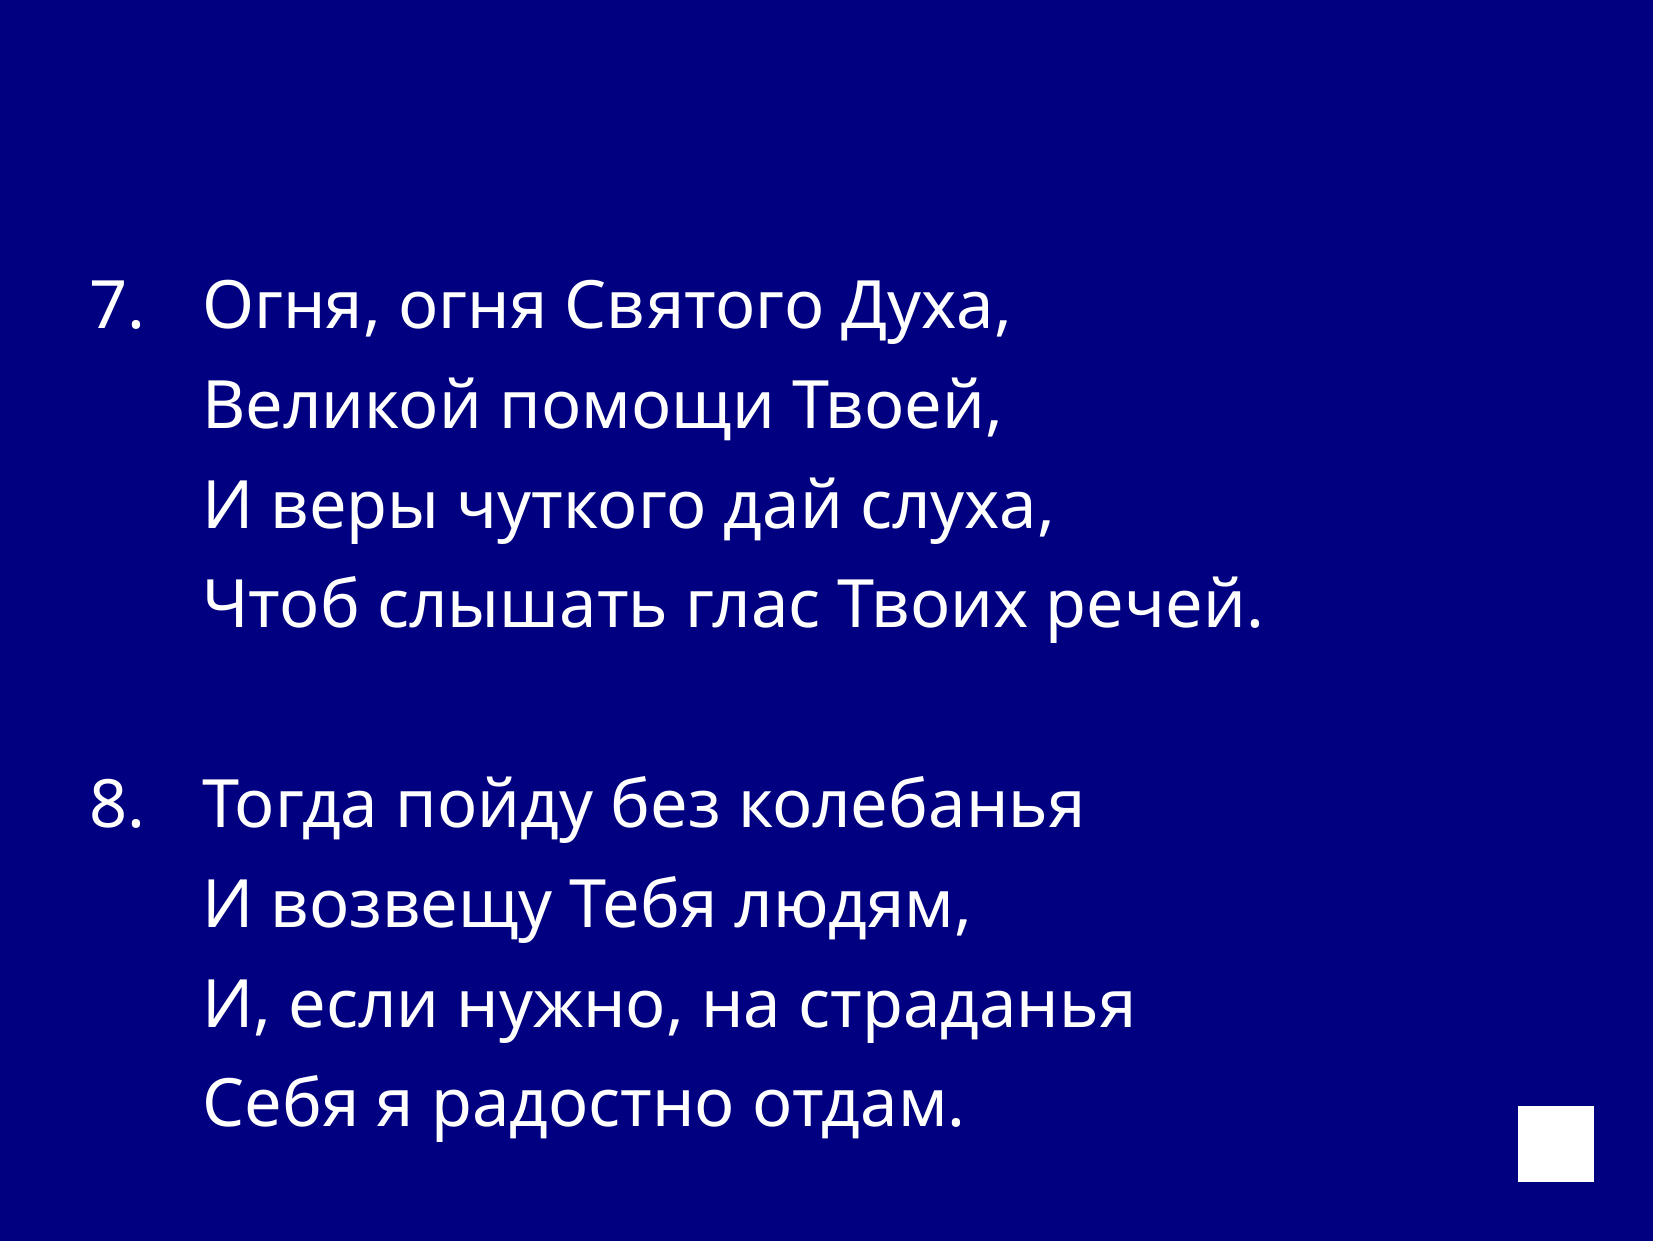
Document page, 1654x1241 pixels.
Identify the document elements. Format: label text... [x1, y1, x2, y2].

text_box 7. Огня, огня Святого Духа, Великой помощи Твоей, И веры чуткого дай слуха, Чтоб слышать глас Твоих речей. 8. Тогда пойду без колебанья И возвещу Тебя людям, И, если нужно, на страданья Себя я радостно отдам. [75, 150, 1576, 1163]
text_box [1518, 1106, 1594, 1182]
